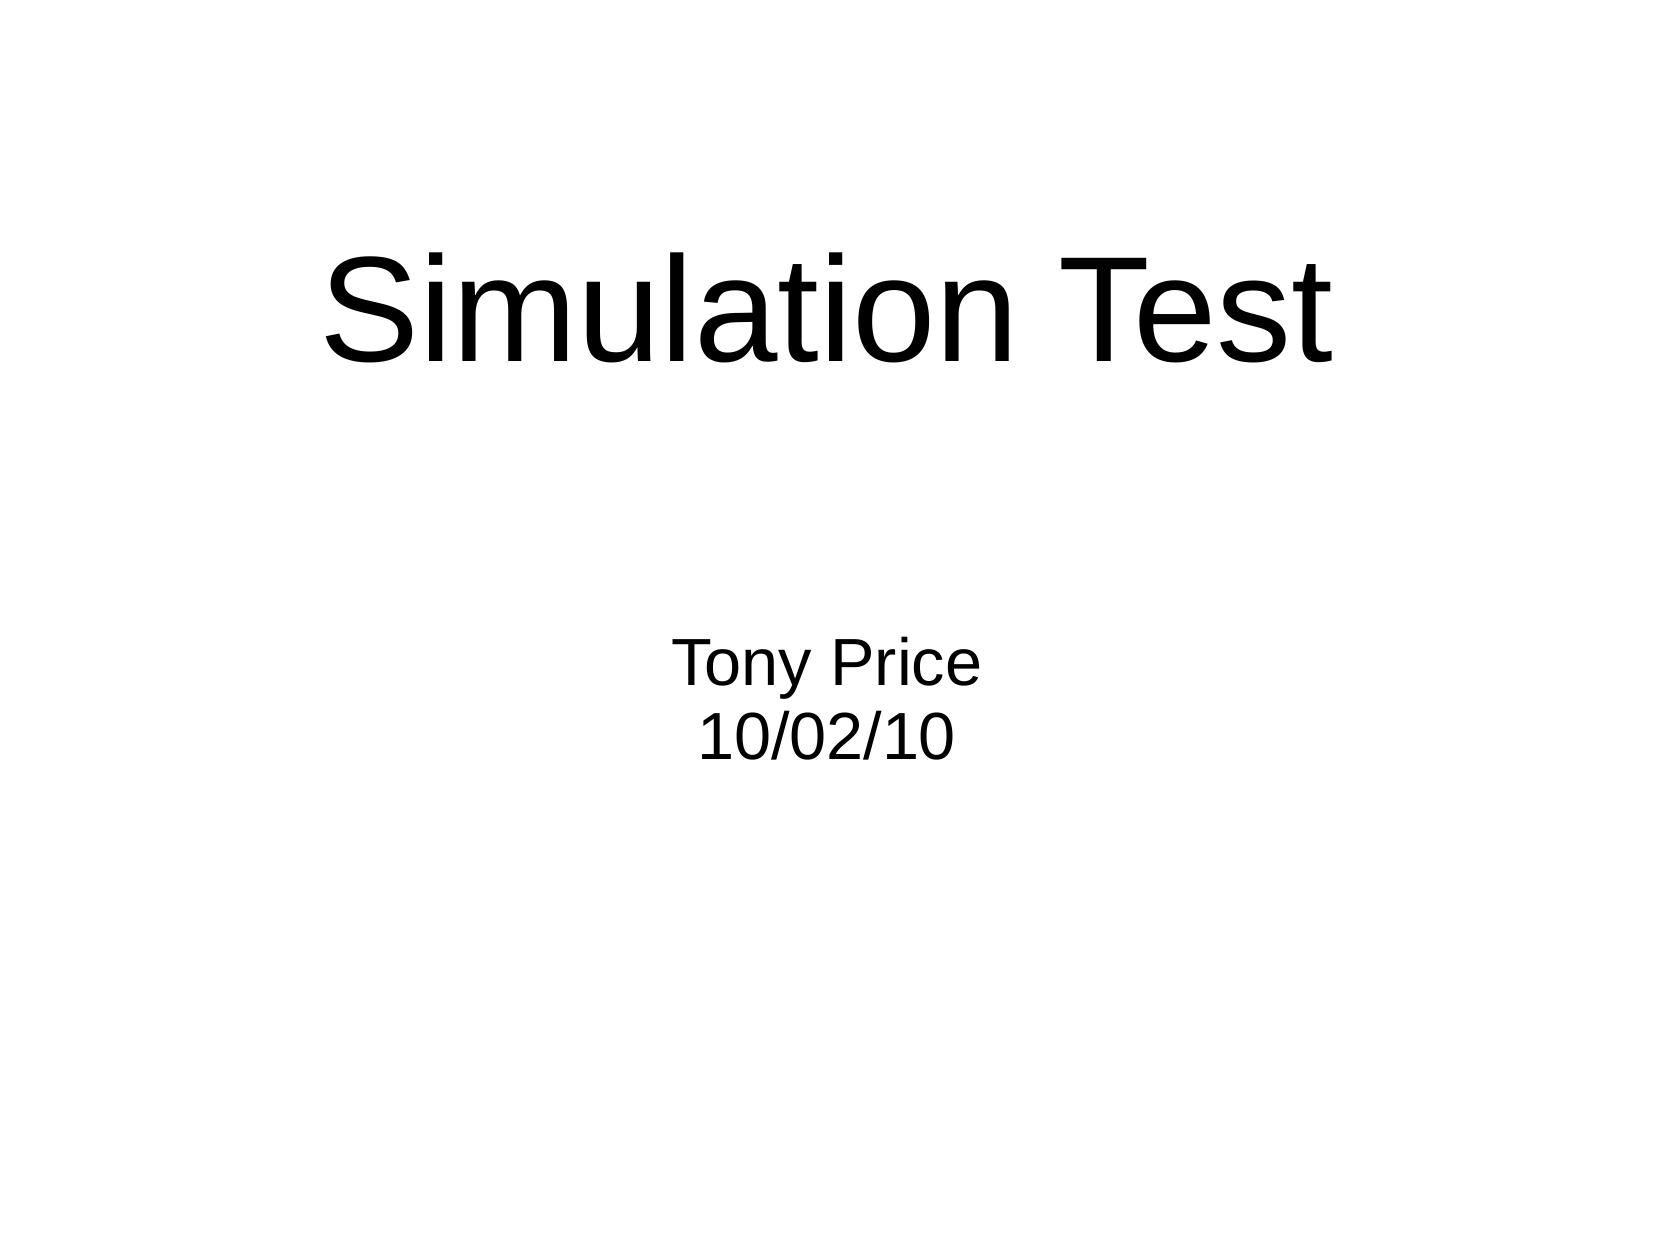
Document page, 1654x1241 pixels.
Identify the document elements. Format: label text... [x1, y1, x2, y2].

title Simulation Test [82, 56, 1571, 297]
subtitle Tony Price 10/02/10 [82, 297, 1571, 1102]
